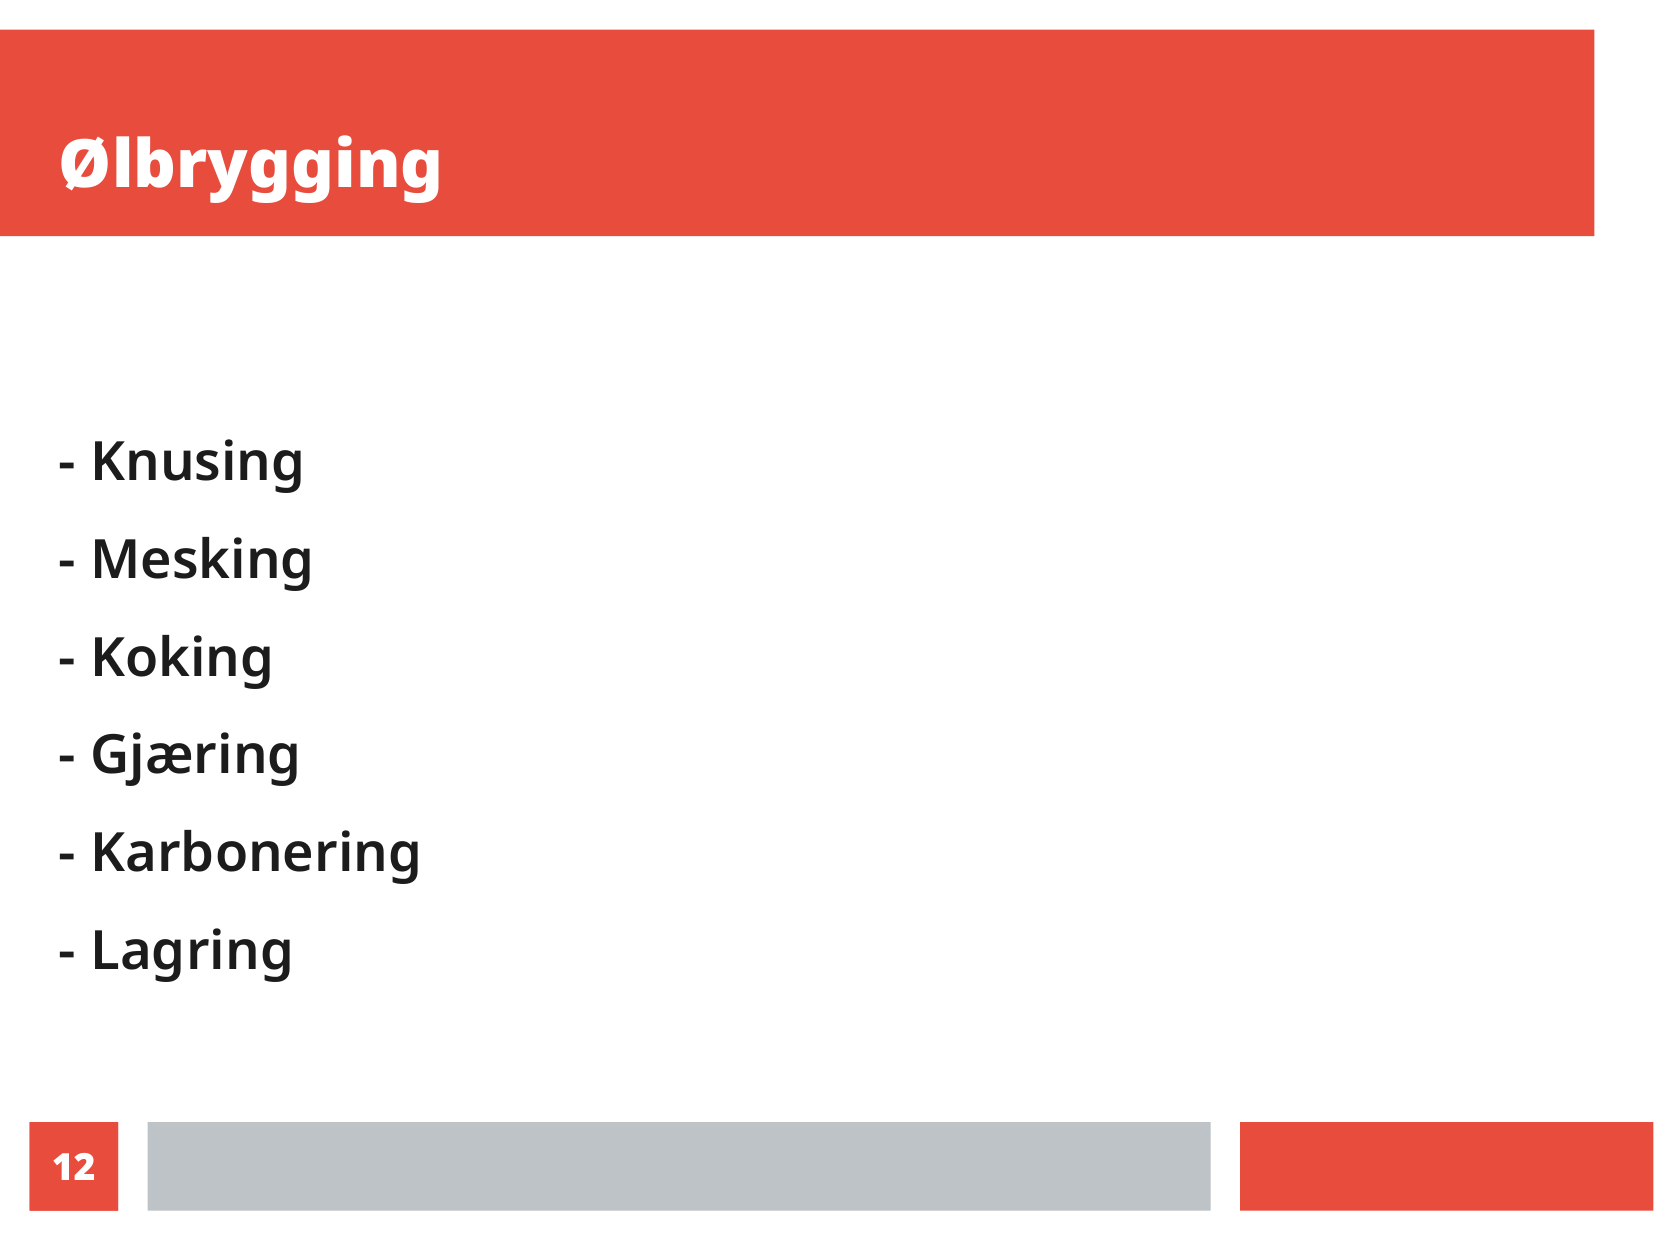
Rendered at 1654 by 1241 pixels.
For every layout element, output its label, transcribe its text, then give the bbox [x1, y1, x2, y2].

list - Knusing - Mesking - Koking - Gjæring - Karbonering - Lagring [59, 324, 1565, 1093]
title Ølbrygging [59, 59, 1595, 207]
